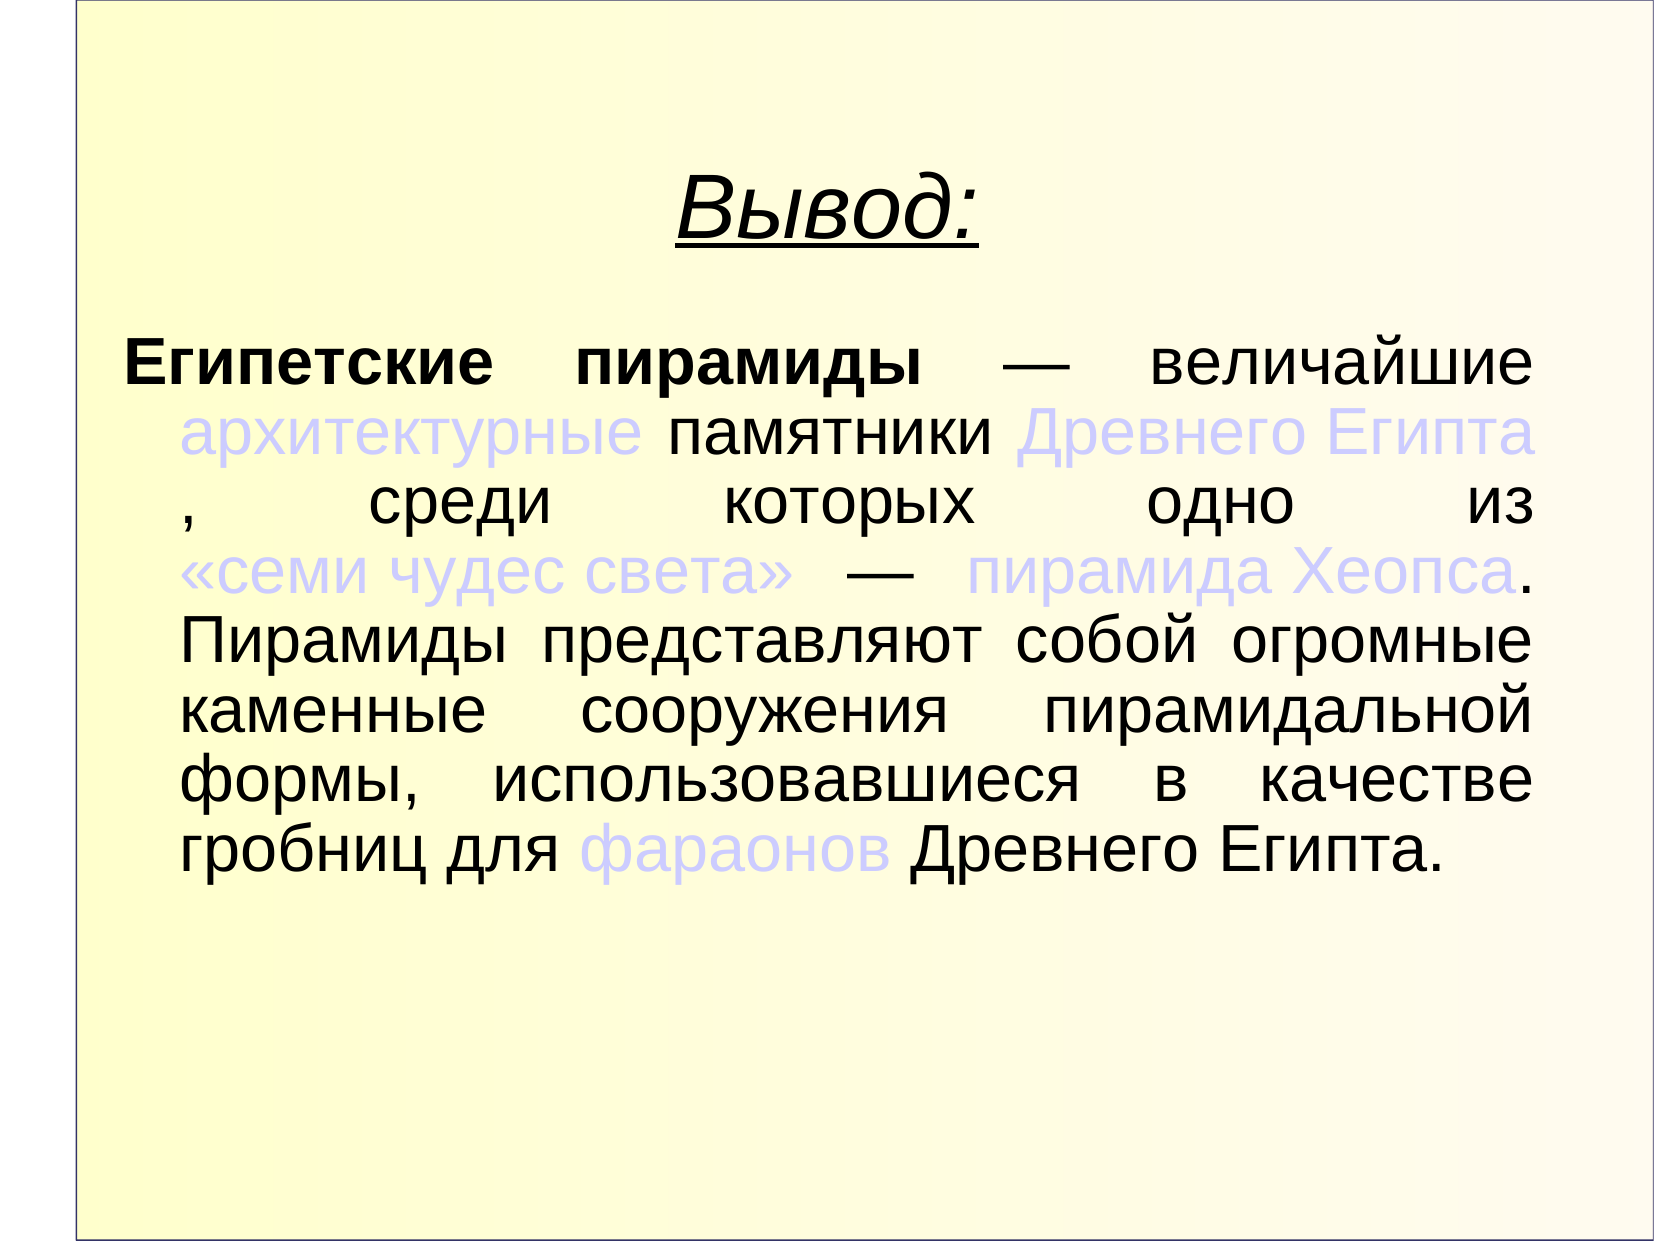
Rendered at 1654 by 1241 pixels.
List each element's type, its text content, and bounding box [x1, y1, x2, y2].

list Египетские пирамиды — величайшие архитектурные памятники Древнего Египта, среди которых одно из «семи чудес света» — пирамида Хеопса. Пирамиды представляют собой огромные каменные сооружения пирамидальной формы, использовавшиеся в качестве гробниц для фараонов Древнего Египта. [123, 324, 1536, 1144]
title Вывод: [121, 102, 1534, 310]
